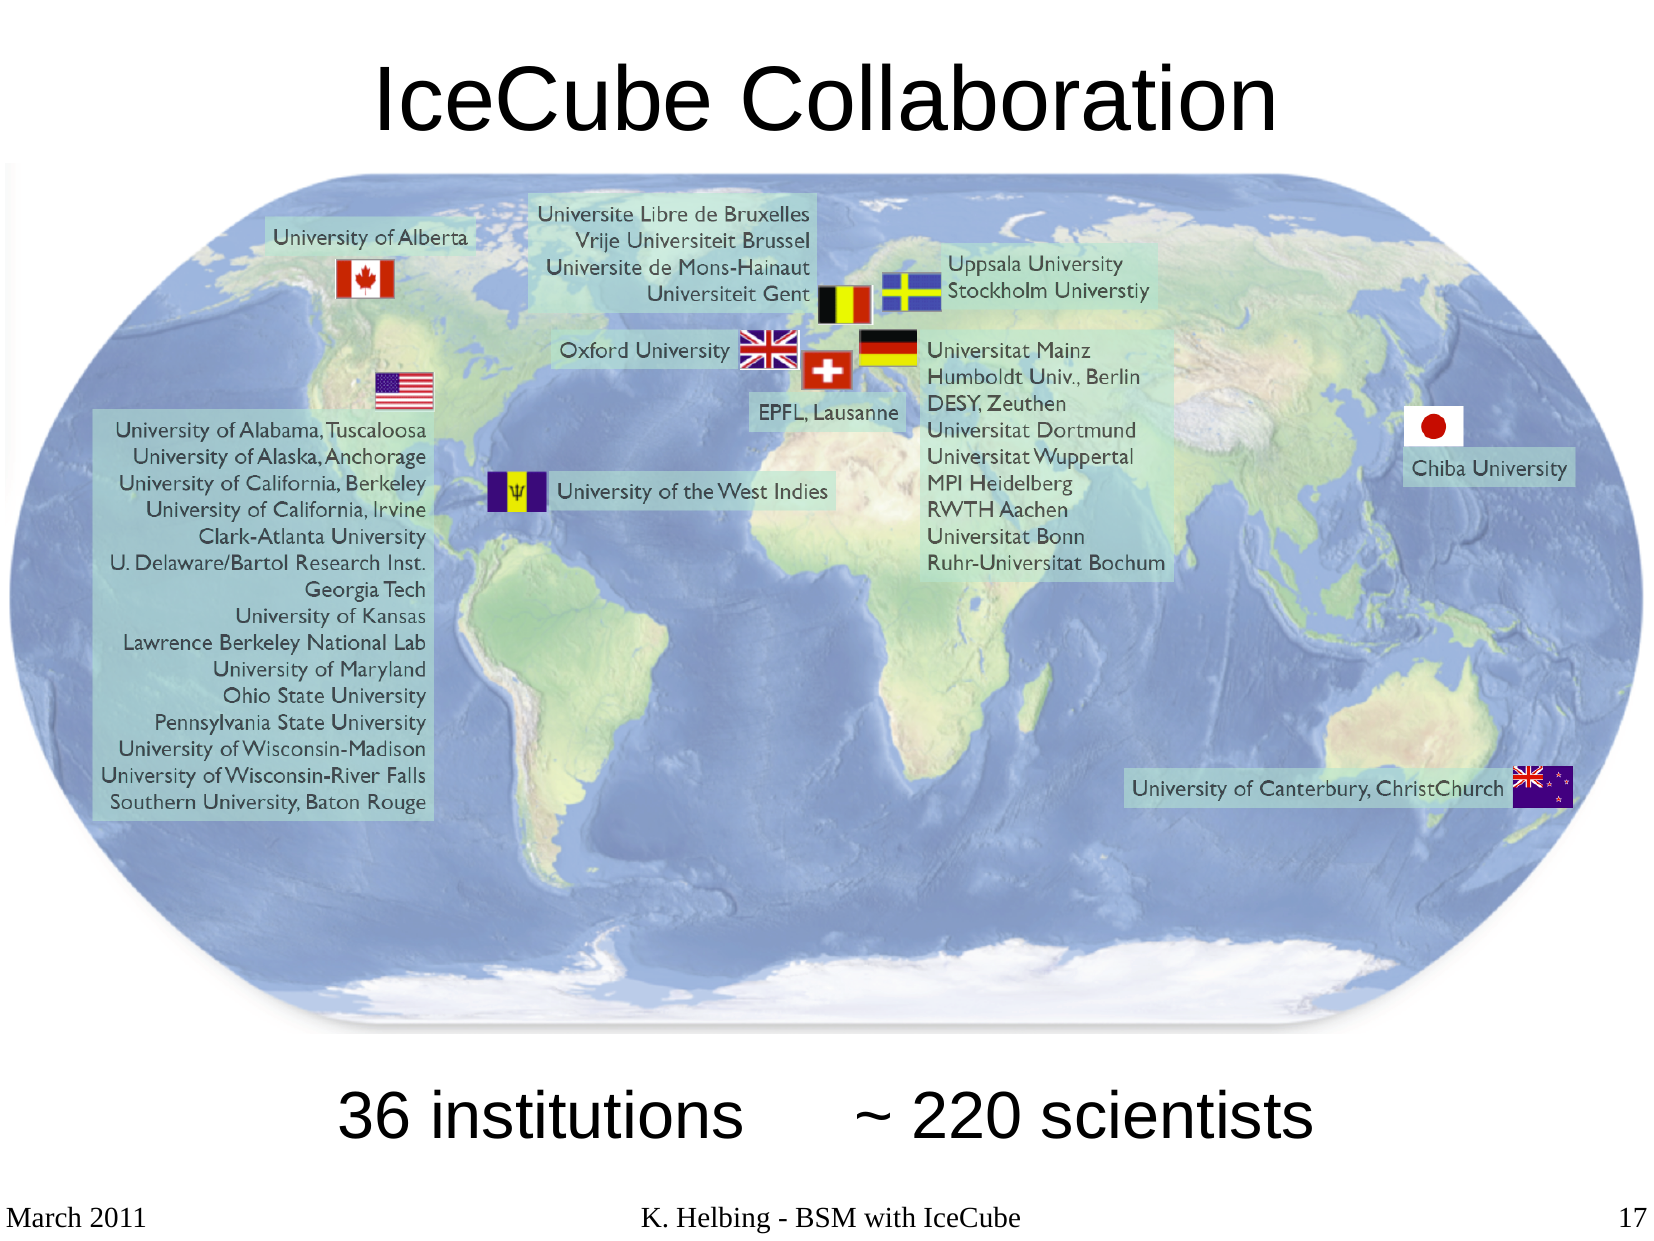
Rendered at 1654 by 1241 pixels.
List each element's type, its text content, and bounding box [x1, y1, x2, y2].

subtitle 36 institutions ~ 220 scientists [82, 1077, 1571, 1153]
title IceCube Collaboration [82, 47, 1571, 150]
picture [5, 163, 1649, 1034]
